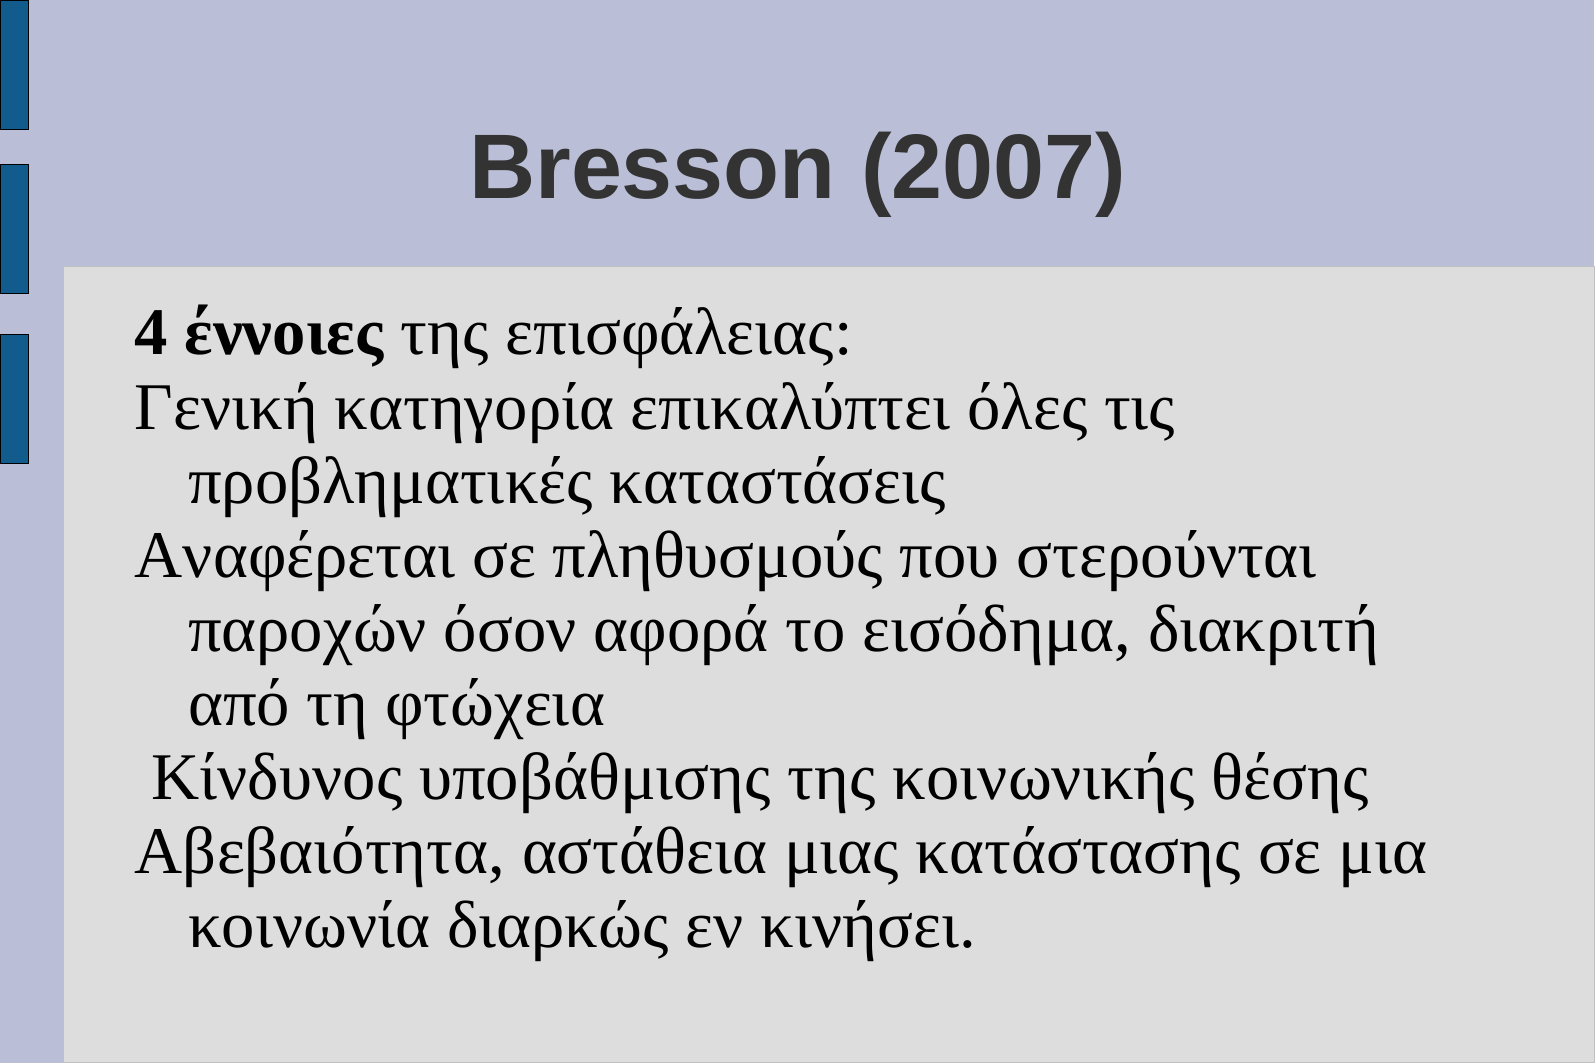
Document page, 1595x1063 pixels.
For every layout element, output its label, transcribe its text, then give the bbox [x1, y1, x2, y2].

list 4 έννοιες της επισφάλειας: Γενική κατηγορία επικαλύπτει όλες τις προβληματικές καταστάσεις Αναφέρεται σε πληθυσμούς που στερούνται παροχών όσον αφορά το εισόδημα, διακριτή από τη φτώχεια Κίνδυνος υποβάθμισης της κοινωνικής θέσης Αβεβαιότητα, αστάθεια μιας κατάστασης σε μια κοινωνία διαρκώς εν κινήσει. [117, 295, 1479, 963]
title Bresson (2007) [117, 85, 1479, 249]
